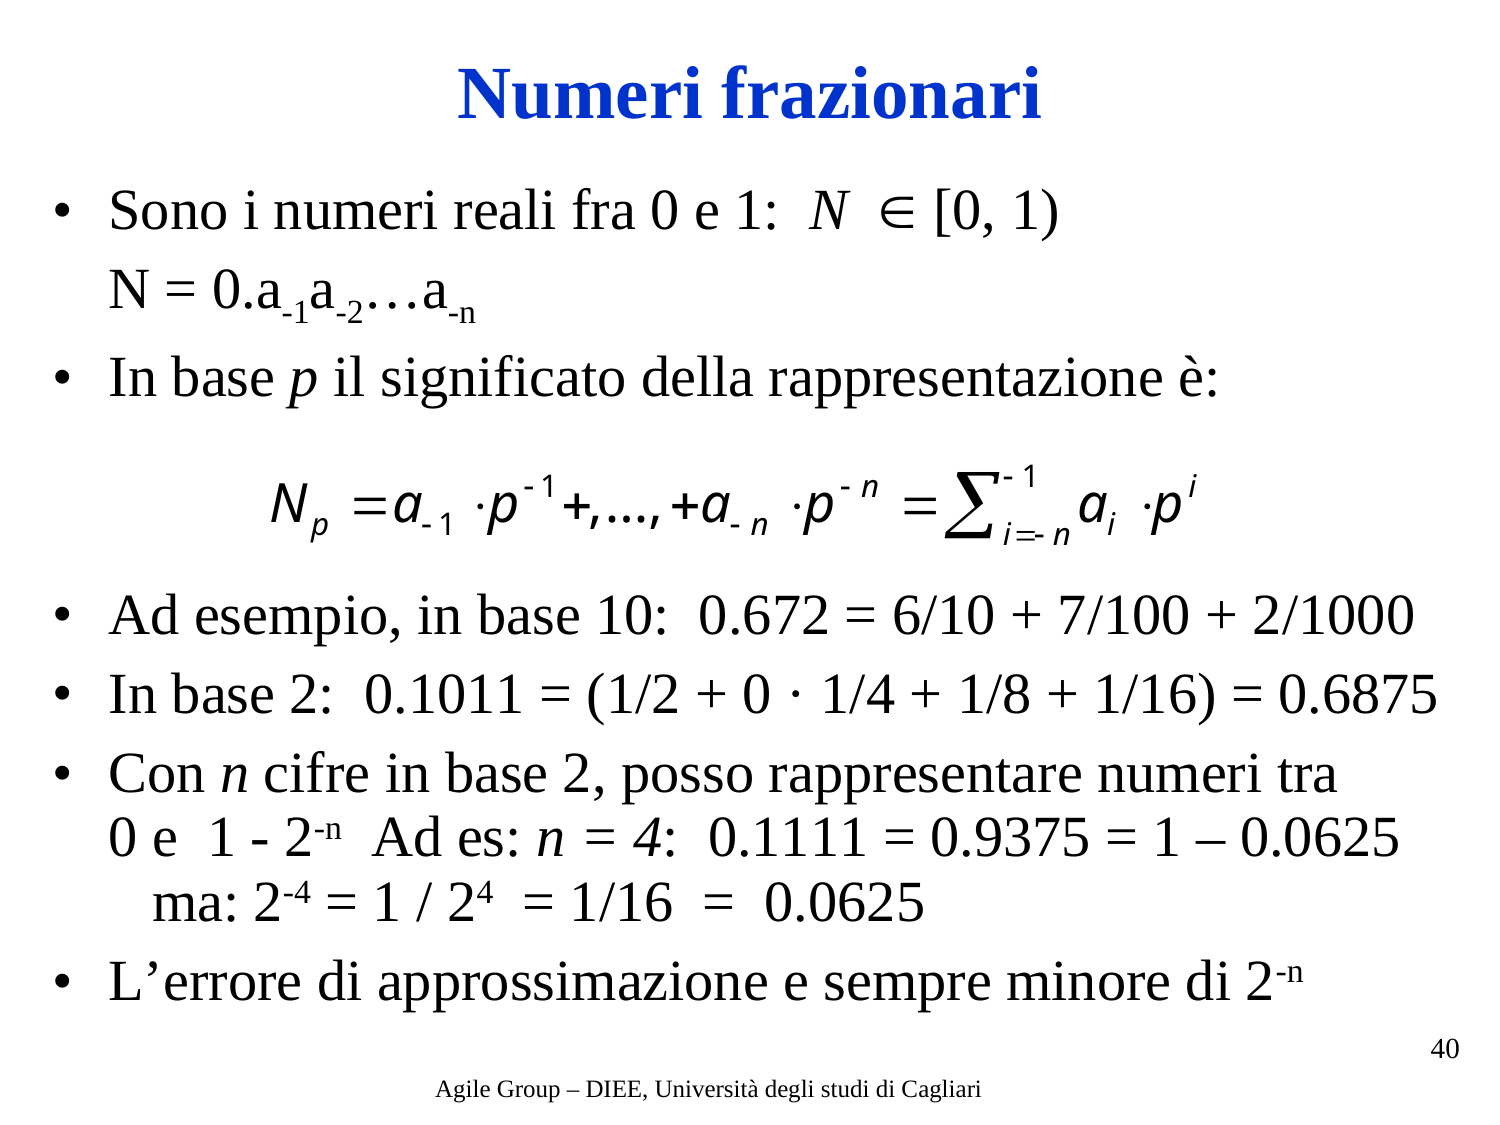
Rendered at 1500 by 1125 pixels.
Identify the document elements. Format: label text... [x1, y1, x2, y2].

title Numeri frazionari [112, 12, 1388, 169]
chart [267, 456, 1205, 550]
list Sono i numeri reali fra 0 e 1: N Î [0, 1) N = 0.a-1a-2…a-n In base p il significato della rappresentazione è: Ad esempio, in base 10: 0.672 = 6/10 + 7/100 + 2/1000 In base 2: 0.1011 = (1/2 + 0 · 1/4 + 1/8 + 1/16) = 0.6875 Con n cifre in base 2, posso rappresentare numeri tra 0 e 1 - 2-n Ad es: n = 4: 0.1111 = 0.9375 = 1 – 0.0625 ma: 2-4 = 1 / 24 = 1/16 = 0.0625 L’errore di approssimazione e sempre minore di 2-n [37, 169, 1459, 1033]
